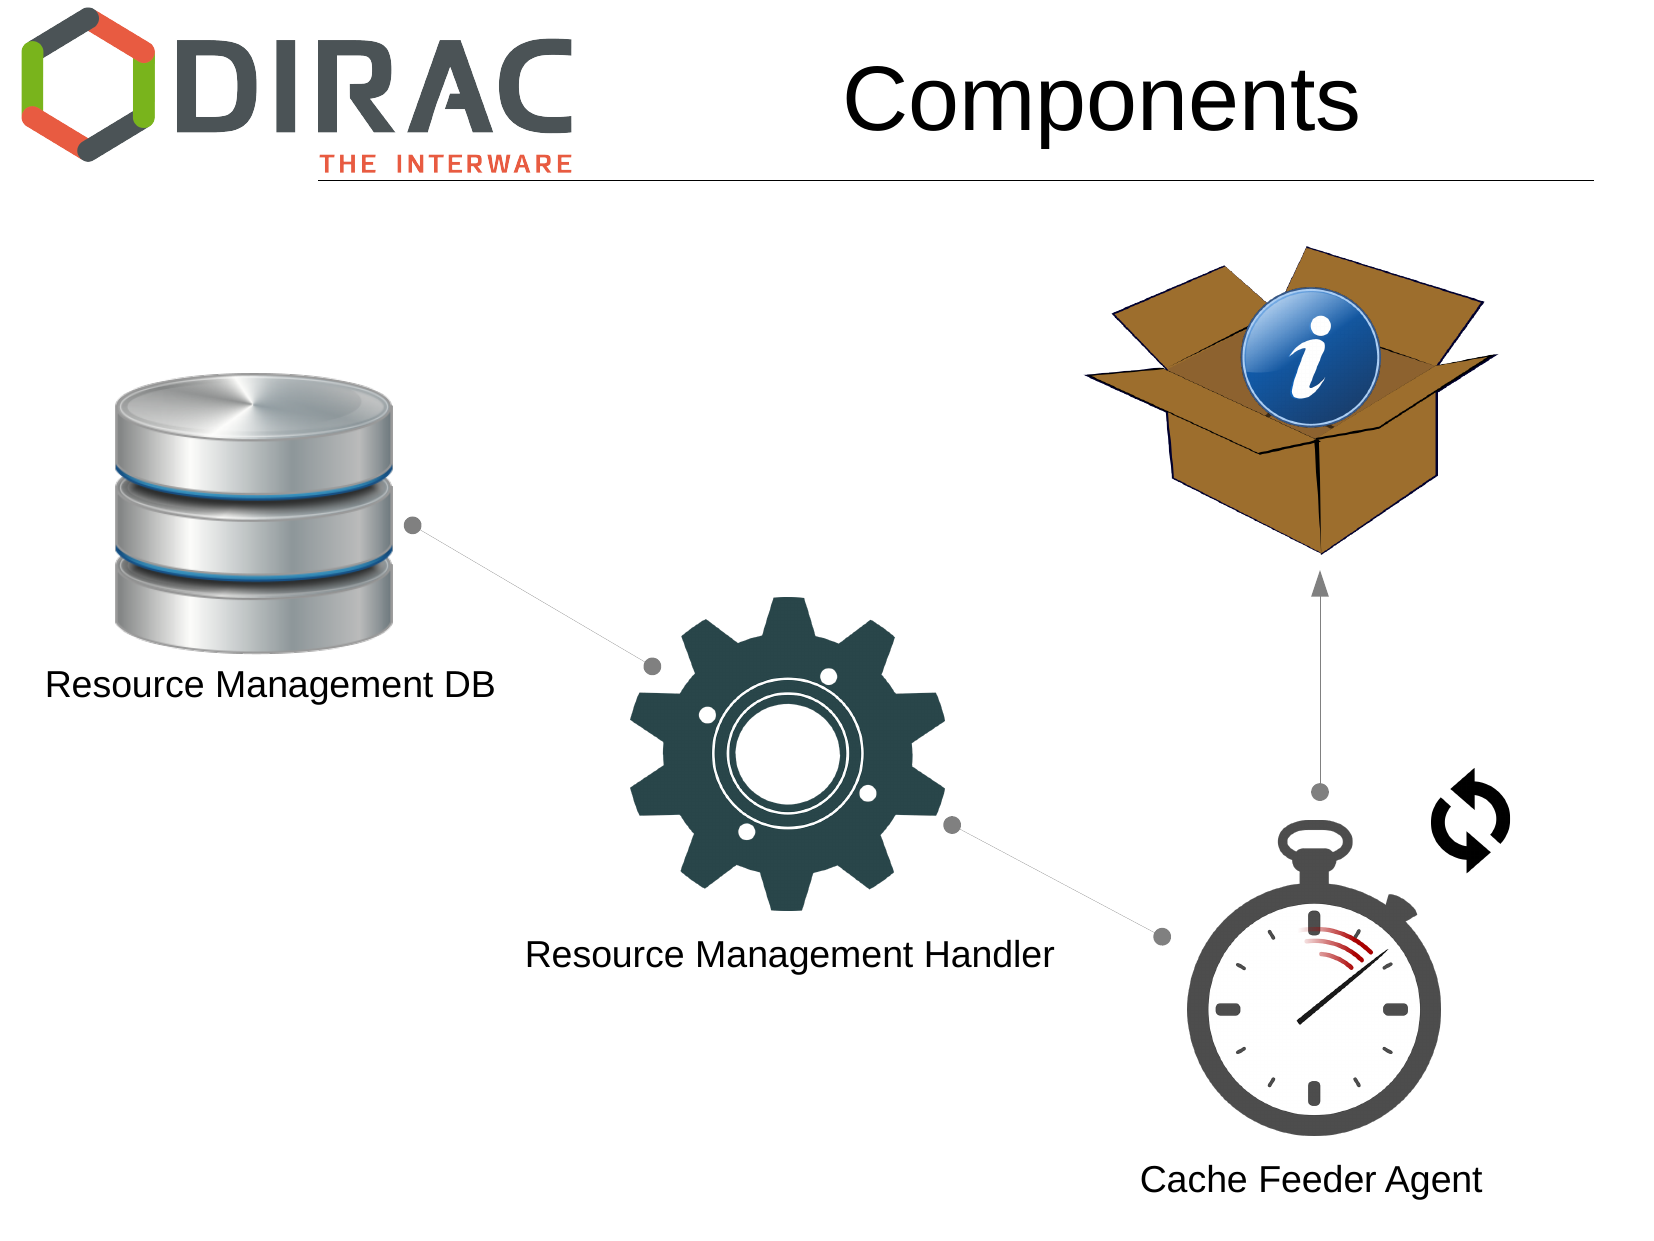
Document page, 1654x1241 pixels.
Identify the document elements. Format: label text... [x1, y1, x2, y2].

picture [1187, 760, 1531, 1136]
text_box Cache Feeder Agent [1125, 1150, 1501, 1211]
picture [4, 0, 589, 181]
picture [630, 597, 945, 911]
picture [110, 370, 396, 655]
title Components [615, 32, 1591, 166]
text_box Resource Management DB [30, 655, 571, 785]
text_box Resource Management Handler [510, 925, 1111, 1046]
picture [1083, 246, 1499, 556]
